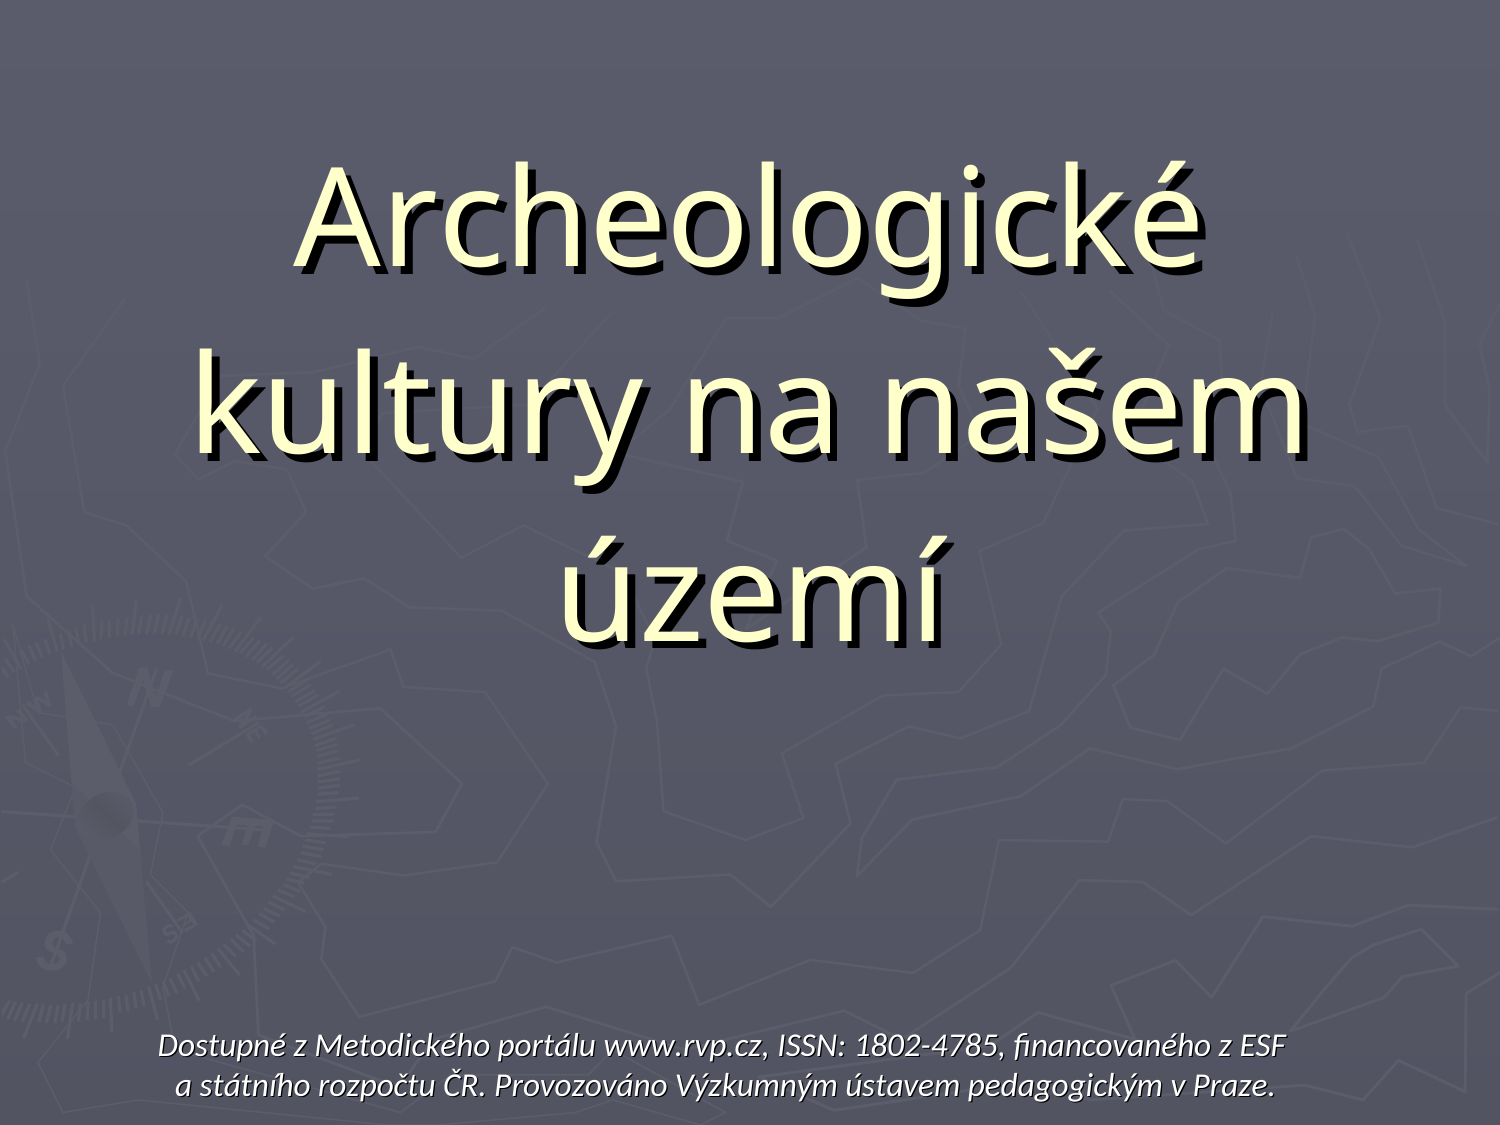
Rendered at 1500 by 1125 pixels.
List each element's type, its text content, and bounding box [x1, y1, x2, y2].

title Archeologické kultury na našem území [49, 37, 1451, 764]
text_box Dostupné z Metodického portálu www.rvp.cz, ISSN: 1802-4785, financovaného z ESF a státního rozpočtu ČR. Provozováno Výzkumným ústavem pedagogickým v Praze. [105, 1023, 1348, 1103]
